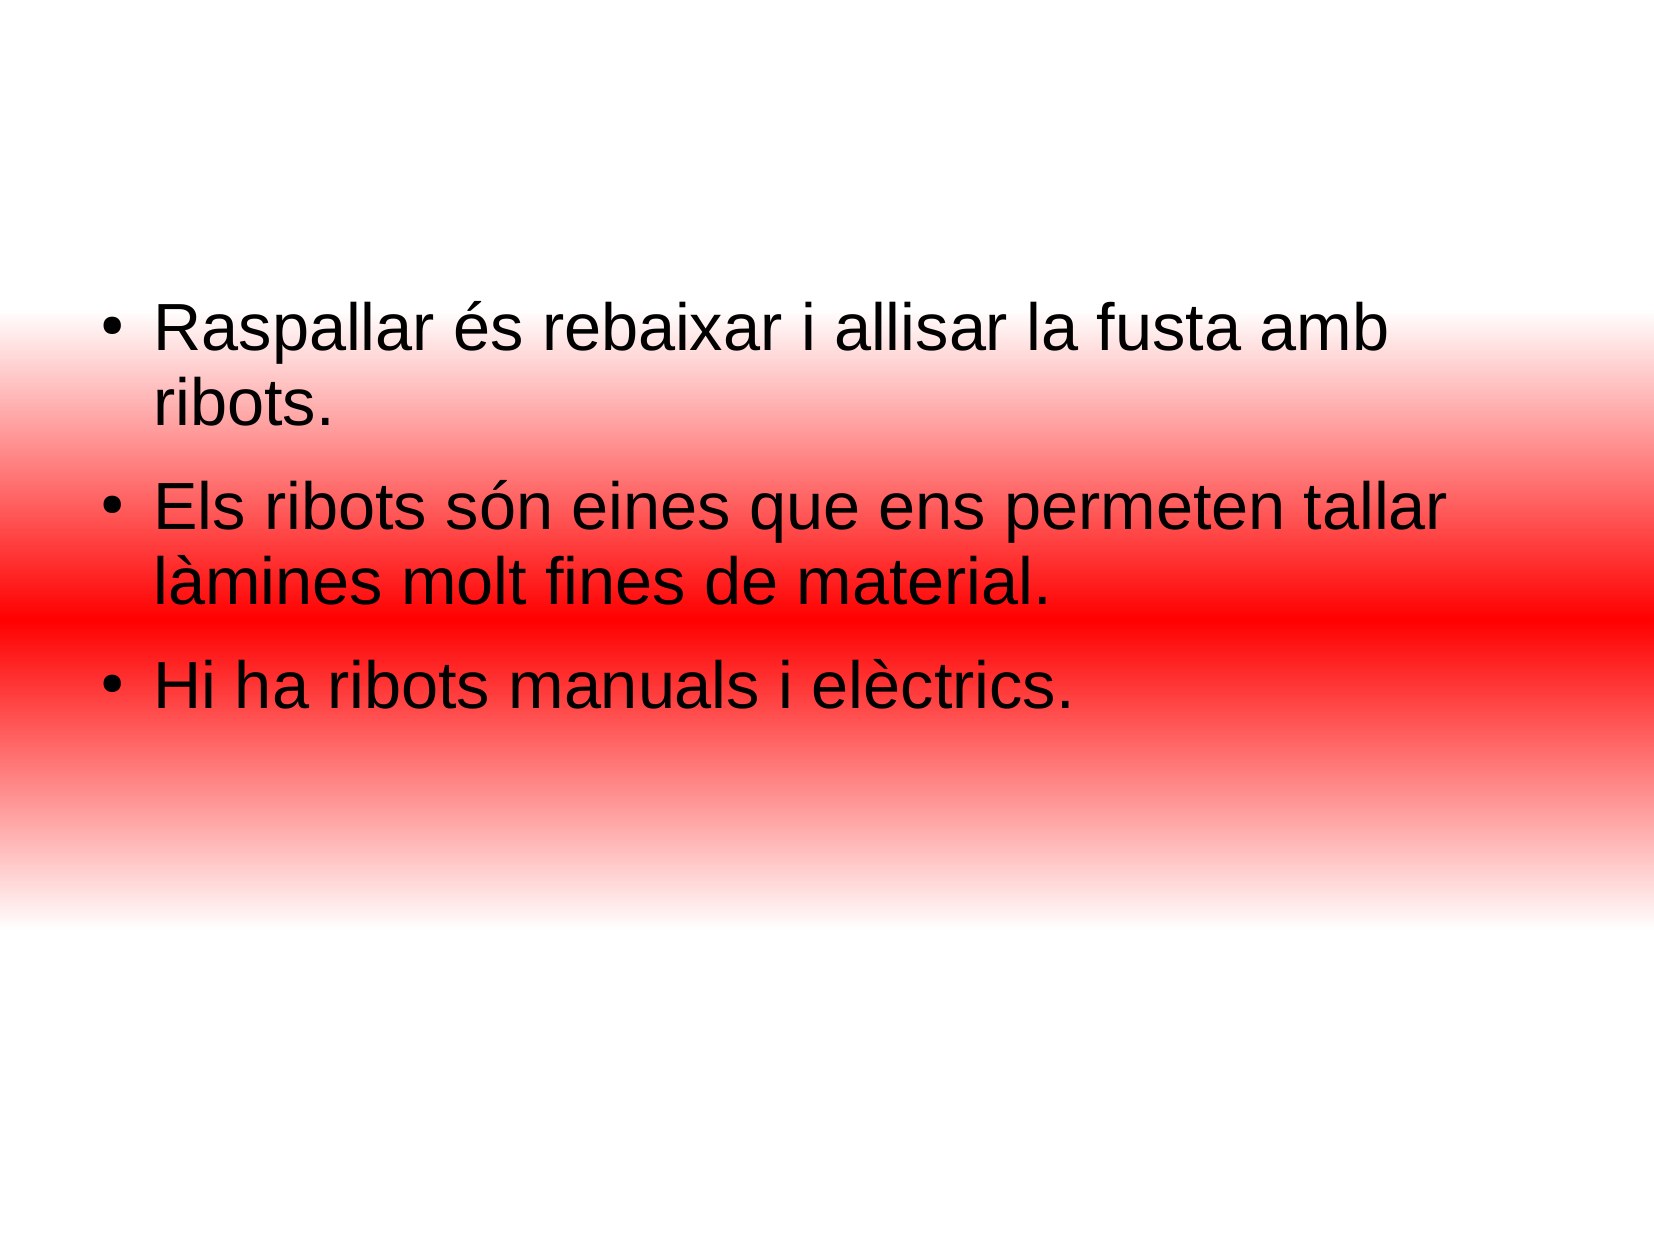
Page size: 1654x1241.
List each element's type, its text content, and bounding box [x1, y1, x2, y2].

list Raspallar és rebaixar i allisar la fusta amb ribots. Els ribots són eines que ens permeten tallar làmines molt fines de material. Hi ha ribots manuals i elèctrics. [82, 290, 1571, 1109]
